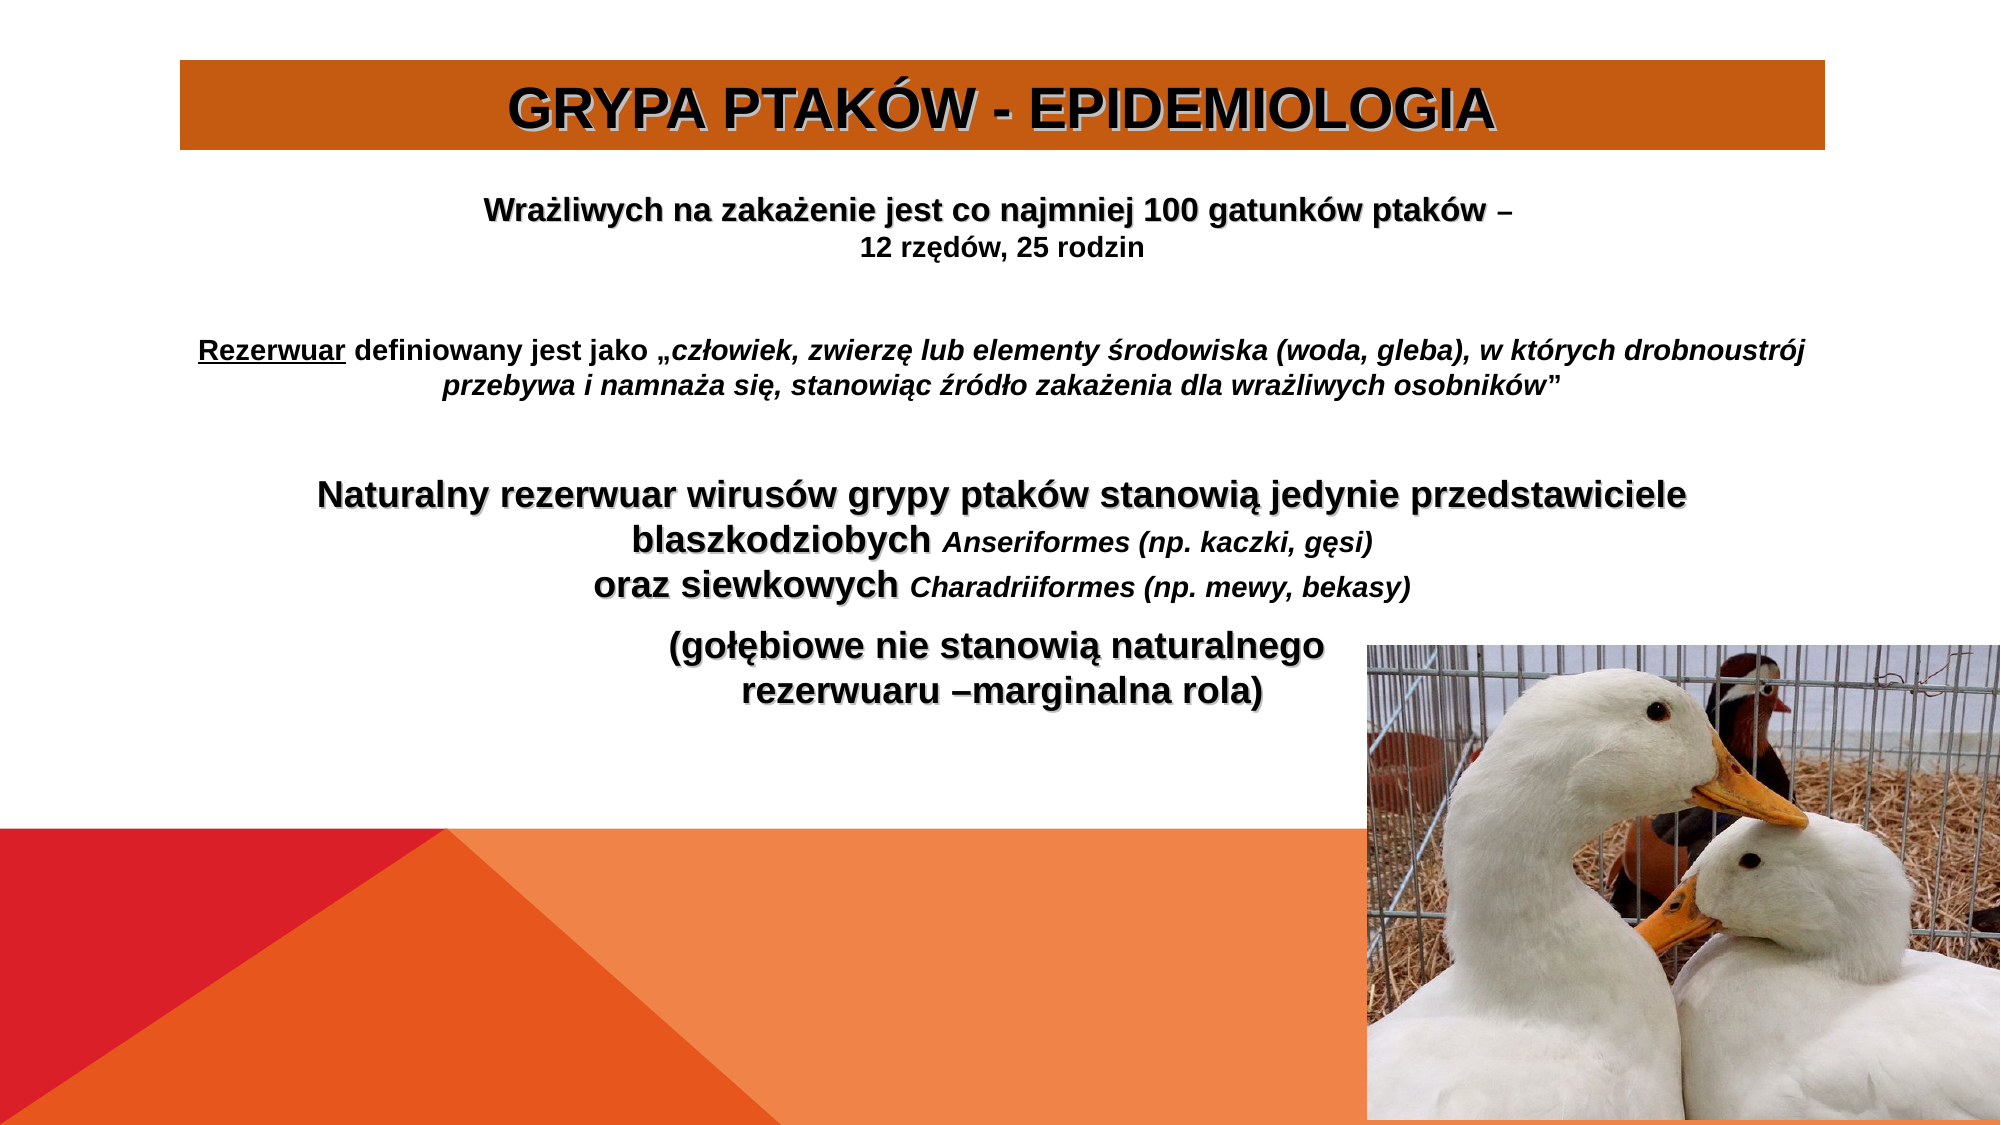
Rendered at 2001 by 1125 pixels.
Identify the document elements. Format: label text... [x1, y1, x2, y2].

list Wrażliwych na zakażenie jest co najmniej 100 gatunków ptaków – 12 rzędów, 25 rodzin Rezerwuar definiowany jest jako „człowiek, zwierzę lub elementy środowiska (woda, gleba), w których drobnoustrój przebywa i namnaża się, stanowiąc źródło zakażenia dla wrażliwych osobników” Naturalny rezerwuar wirusów grypy ptaków stanowią jedynie przedstawiciele blaszkodziobych Anseriformes (np. kaczki, gęsi) oraz siewkowych Charadriiformes (np. mewy, bekasy) (gołębiowe nie stanowią naturalnego rezerwuaru –marginalna rola) [180, 180, 1825, 811]
picture [1367, 645, 2000, 1120]
title GRYPA PTAKÓW - epidemiologia [180, 60, 1825, 150]
